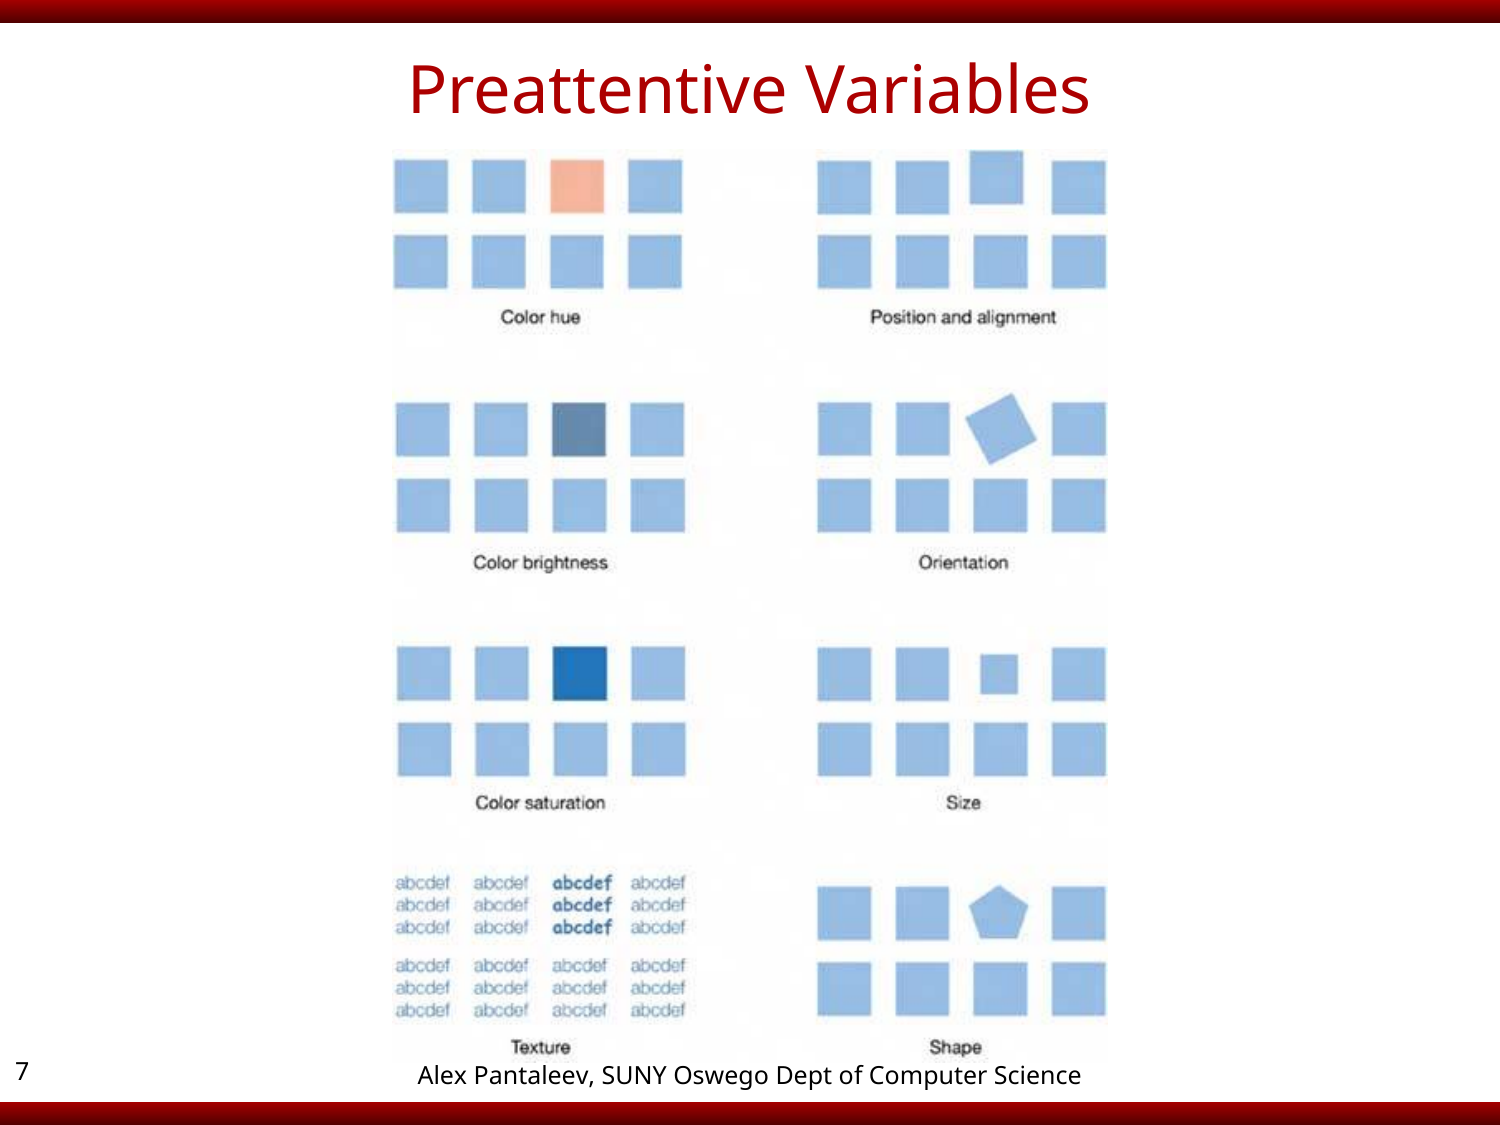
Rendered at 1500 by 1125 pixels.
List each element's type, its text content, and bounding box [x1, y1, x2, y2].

title Preattentive Variables [0, 32, 1500, 143]
picture [392, 149, 1108, 1063]
